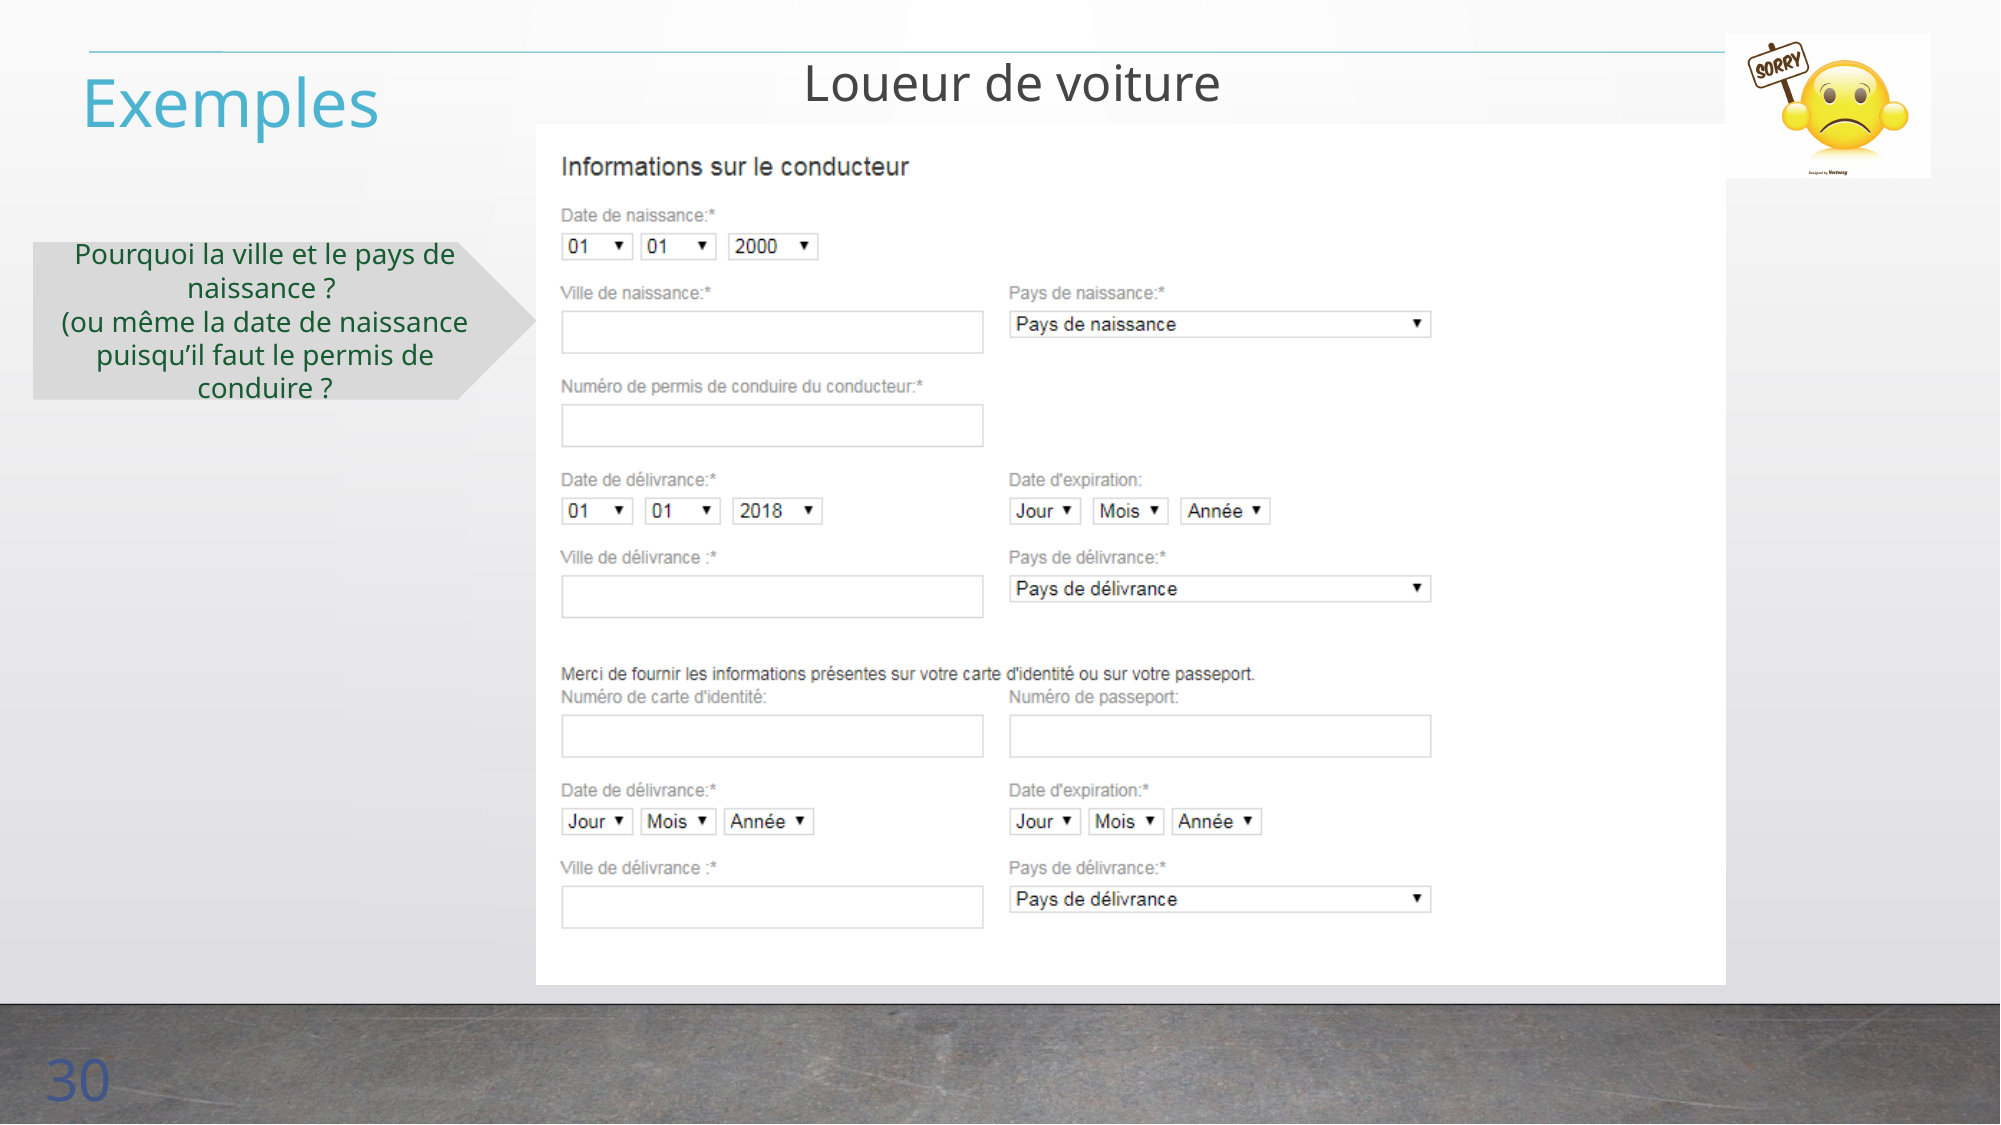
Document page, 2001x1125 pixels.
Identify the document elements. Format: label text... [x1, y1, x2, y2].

picture [0, 1004, 2000, 1124]
text_box Loueur de voiture [789, 44, 1251, 119]
text_box Pourquoi la ville et le pays de naissance ? (ou même la date de naissance puisqu’il faut le permis de conduire ? [33, 242, 537, 400]
slide_number <numéro> [8, 1035, 127, 1118]
picture [536, 34, 1931, 985]
title Exemples [66, 52, 1725, 153]
